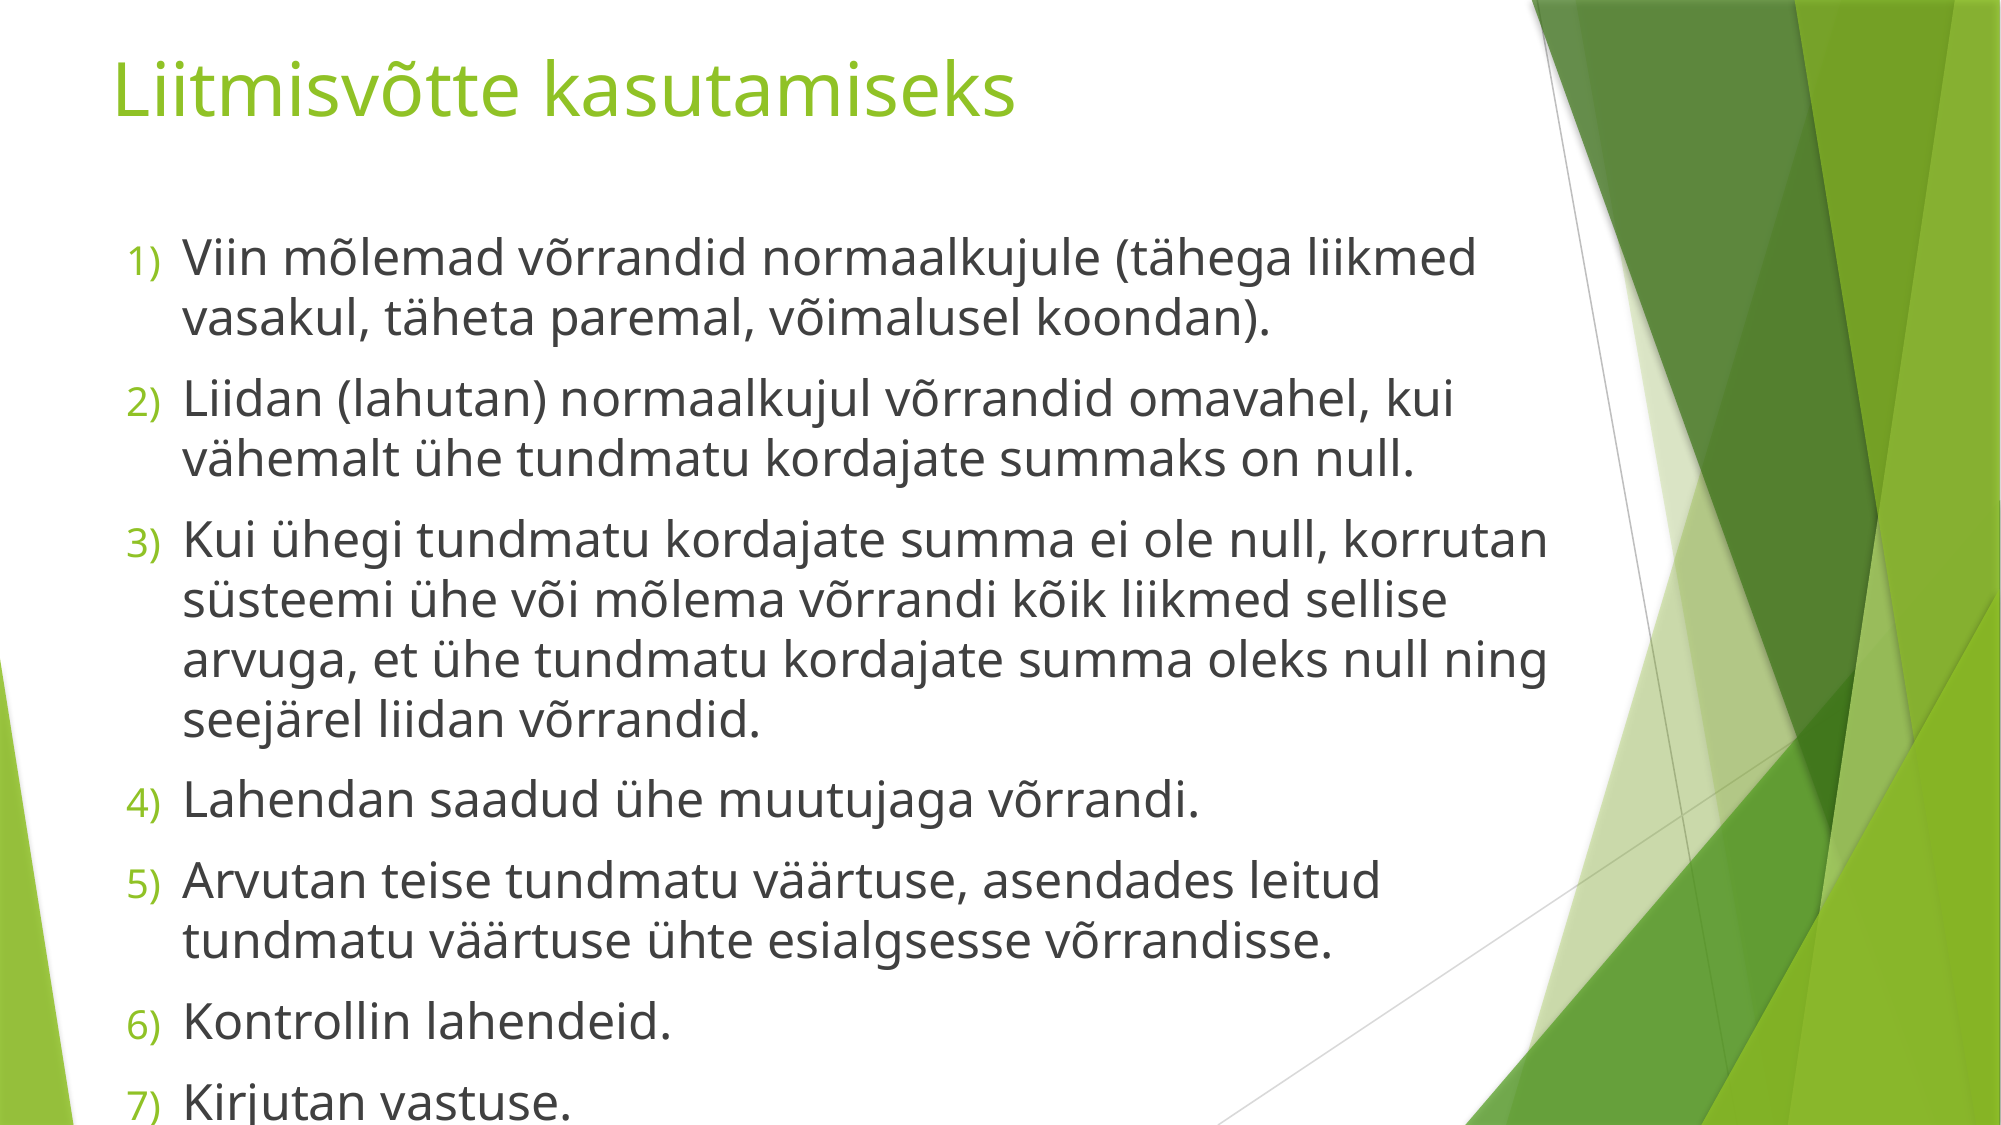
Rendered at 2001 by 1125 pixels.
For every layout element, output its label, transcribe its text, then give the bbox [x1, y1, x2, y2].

list Viin mõlemad võrrandid normaalkujule (tähega liikmed vasakul, täheta paremal, võimalusel koondan). Liidan (lahutan) normaalkujul võrrandid omavahel, kui vähemalt ühe tundmatu kordajate summaks on null. Kui ühegi tundmatu kordajate summa ei ole null, korrutan süsteemi ühe või mõlema võrrandi kõik liikmed sellise arvuga, et ühe tundmatu kordajate summa oleks null ning seejärel liidan võrrandid. Lahendan saadud ühe muutujaga võrrandi. Arvutan teise tundmatu väärtuse, asendades leitud tundmatu väärtuse ühte esialgsesse võrrandisse. Kontrollin lahendeid. Kirjutan vastuse. [111, 217, 1568, 1125]
title Liitmisvõtte kasutamiseks [96, 33, 1508, 251]
